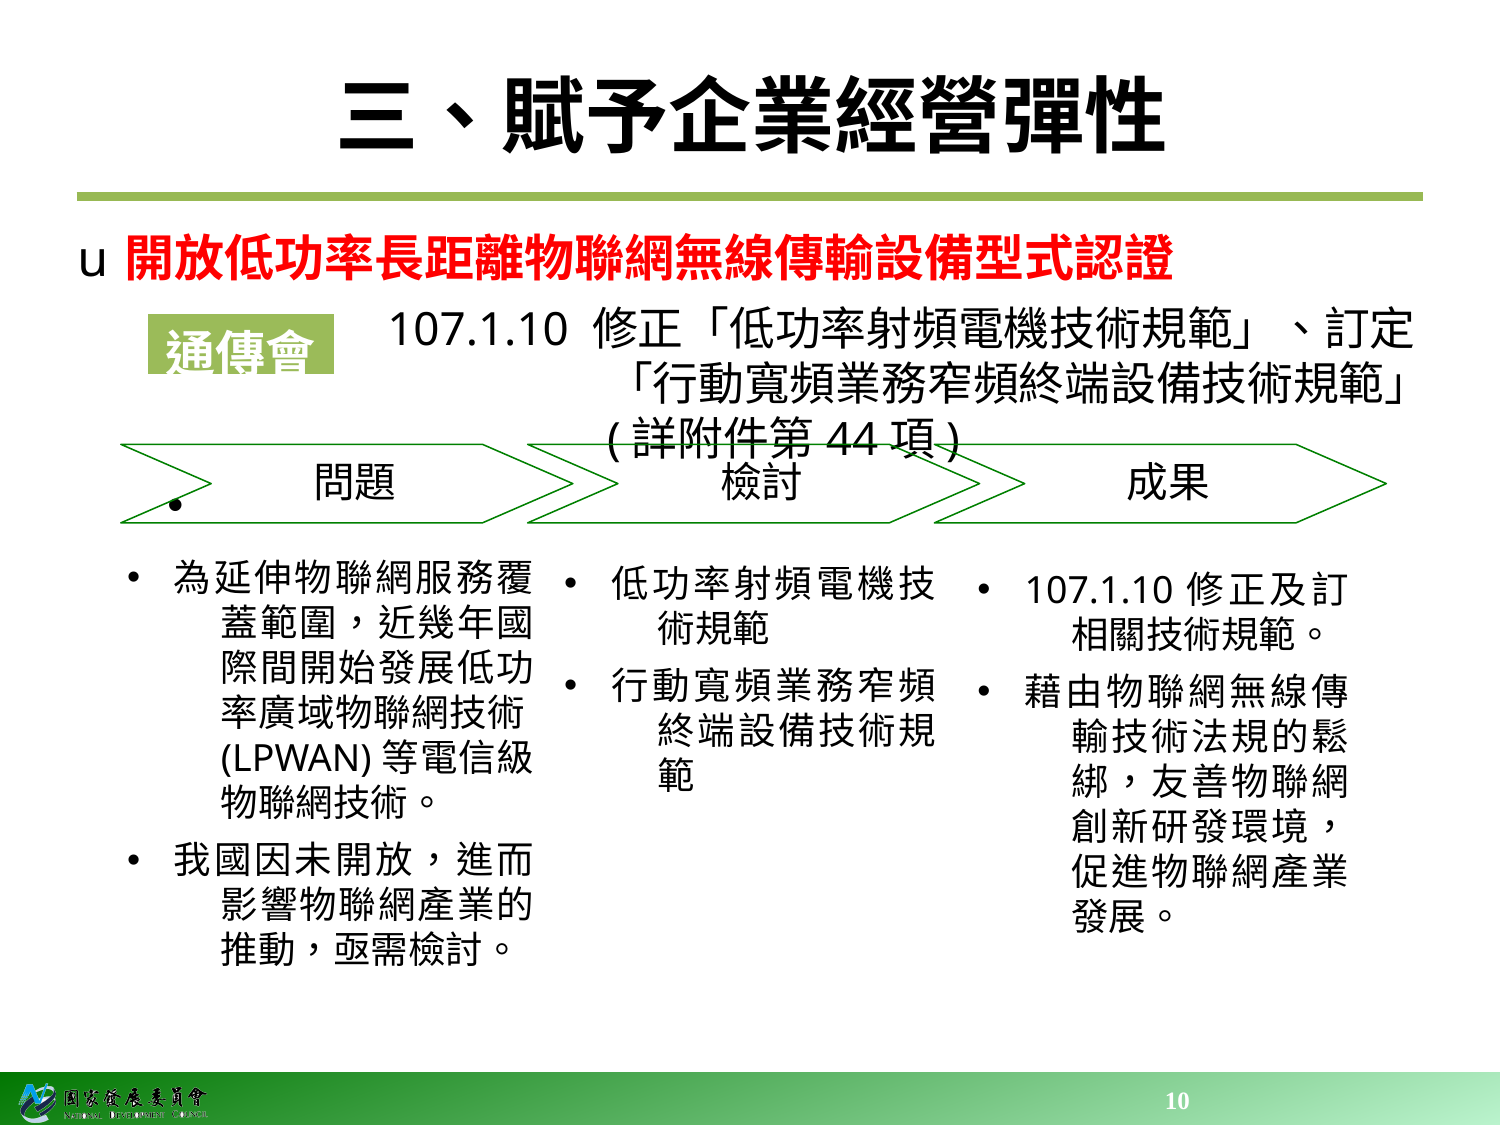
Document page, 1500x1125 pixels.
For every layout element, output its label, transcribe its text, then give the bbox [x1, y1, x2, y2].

text_box 檢討 [527, 444, 980, 523]
text_box 10 [1149, 1069, 1500, 1125]
text_box 107.1.10修正及訂相關技術規範。 藉由物聯網無線傳輸技術法規的鬆綁，友善物聯網創新研發環境，促進物聯網產業發展。 [962, 558, 1365, 917]
text_box 為延伸物聯網服務覆蓋範圍，近幾年國際間開始發展低功率廣域物聯網技術(LPWAN)等電信級物聯網技術。 我國因未開放，進而影響物聯網產業的推動，亟需檢討。 [112, 546, 550, 996]
text_box 通傳會 [148, 314, 334, 374]
text_box 通傳會 [241, 366, 251, 374]
text_box 開放低功率長距離物聯網無線傳輸設備型式認證 107.1.10 修正「低功率射頻電機技術規範」、訂定「行動寬頻業務窄頻終端設備技術規範」(詳附件第44項) [62, 219, 1500, 540]
text_box 通傳會 [228, 336, 251, 374]
text_box 成果 [934, 444, 1387, 523]
text_box 低功率射頻電機技術規範 行動寬頻業務窄頻終端設備技術規範 [549, 552, 951, 775]
text_box 問題 [120, 444, 573, 523]
title 三、賦予企業經營彈性 [76, 19, 1427, 207]
